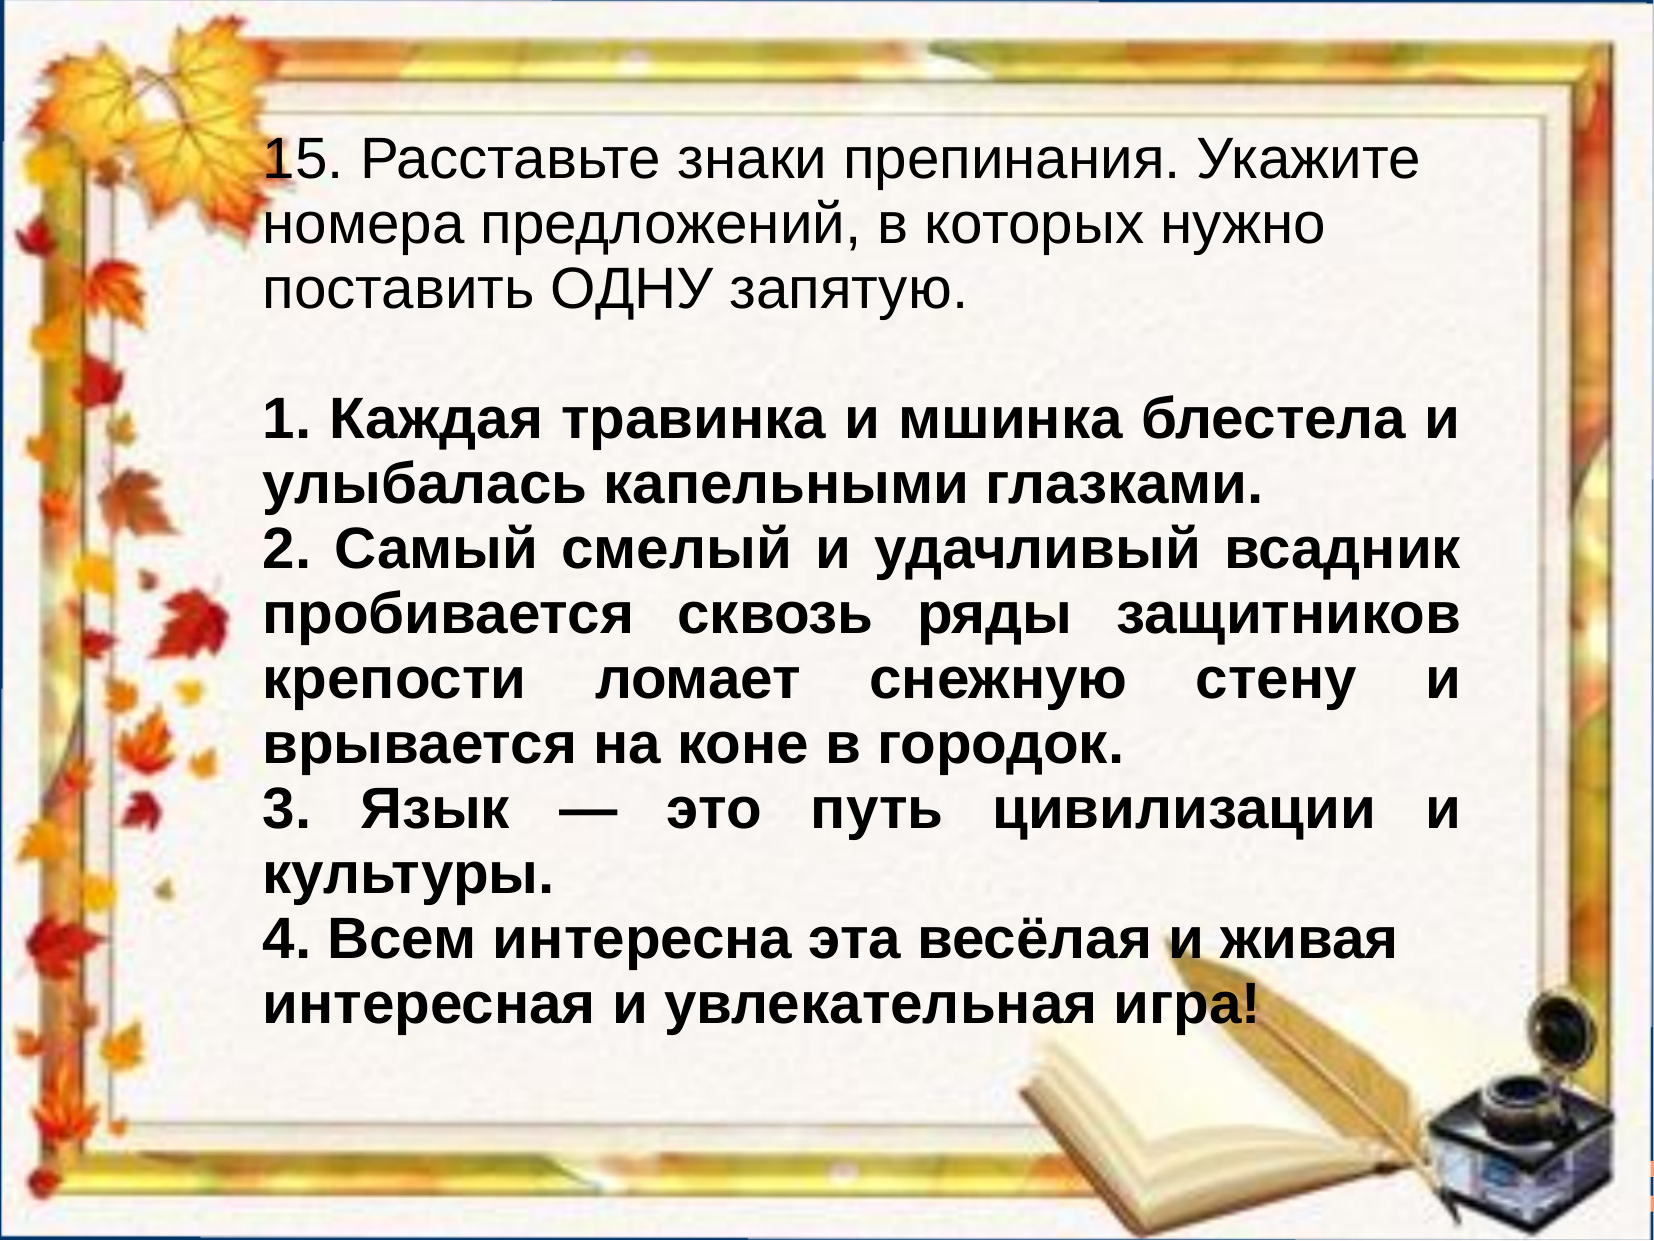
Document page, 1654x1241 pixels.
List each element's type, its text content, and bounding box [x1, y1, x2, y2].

text_box 15. Расставьте знаки препинания. Укажите номера предложений, в ко­торых нужно поставить ОДНУ запятую. 1. Каждая травинка и мшинка блестела и улыбалась капельными глазками. 2. Самый смелый и удачливый всадник пробивается сквозь ряды защитников крепости ломает снежную стену и врывается на коне в городок. 3. Язык — это путь цивилизации и культуры. 4. Всем интересна эта весёлая и живая интересная и увлекательная игра! [248, 117, 1477, 1059]
picture [0, 0, 1654, 1241]
